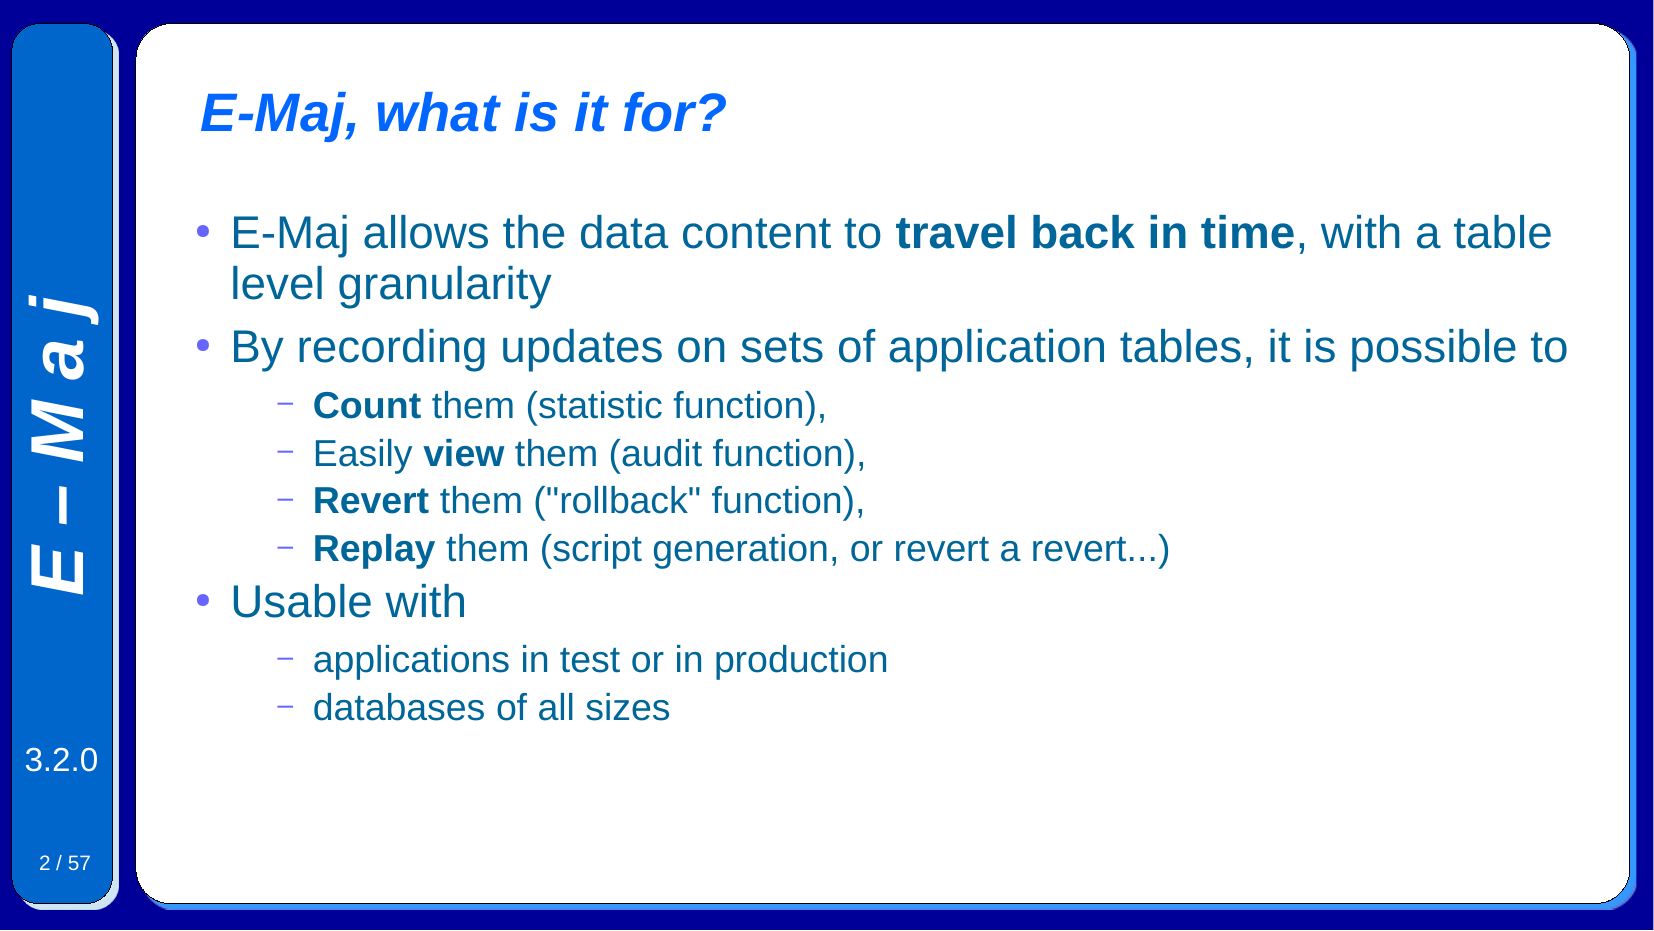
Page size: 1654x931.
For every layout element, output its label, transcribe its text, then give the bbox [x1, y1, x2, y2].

title E-Maj, what is it for? [200, 34, 1575, 191]
list E-Maj allows the data content to travel back in time, with a table level granularity By recording updates on sets of application tables, it is possible to Count them (statistic function), Easily view them (audit function), Revert them ("rollback" function), Replay them (script generation, or revert a revert...) Usable with applications in test or in production databases of all sizes [177, 206, 1587, 886]
